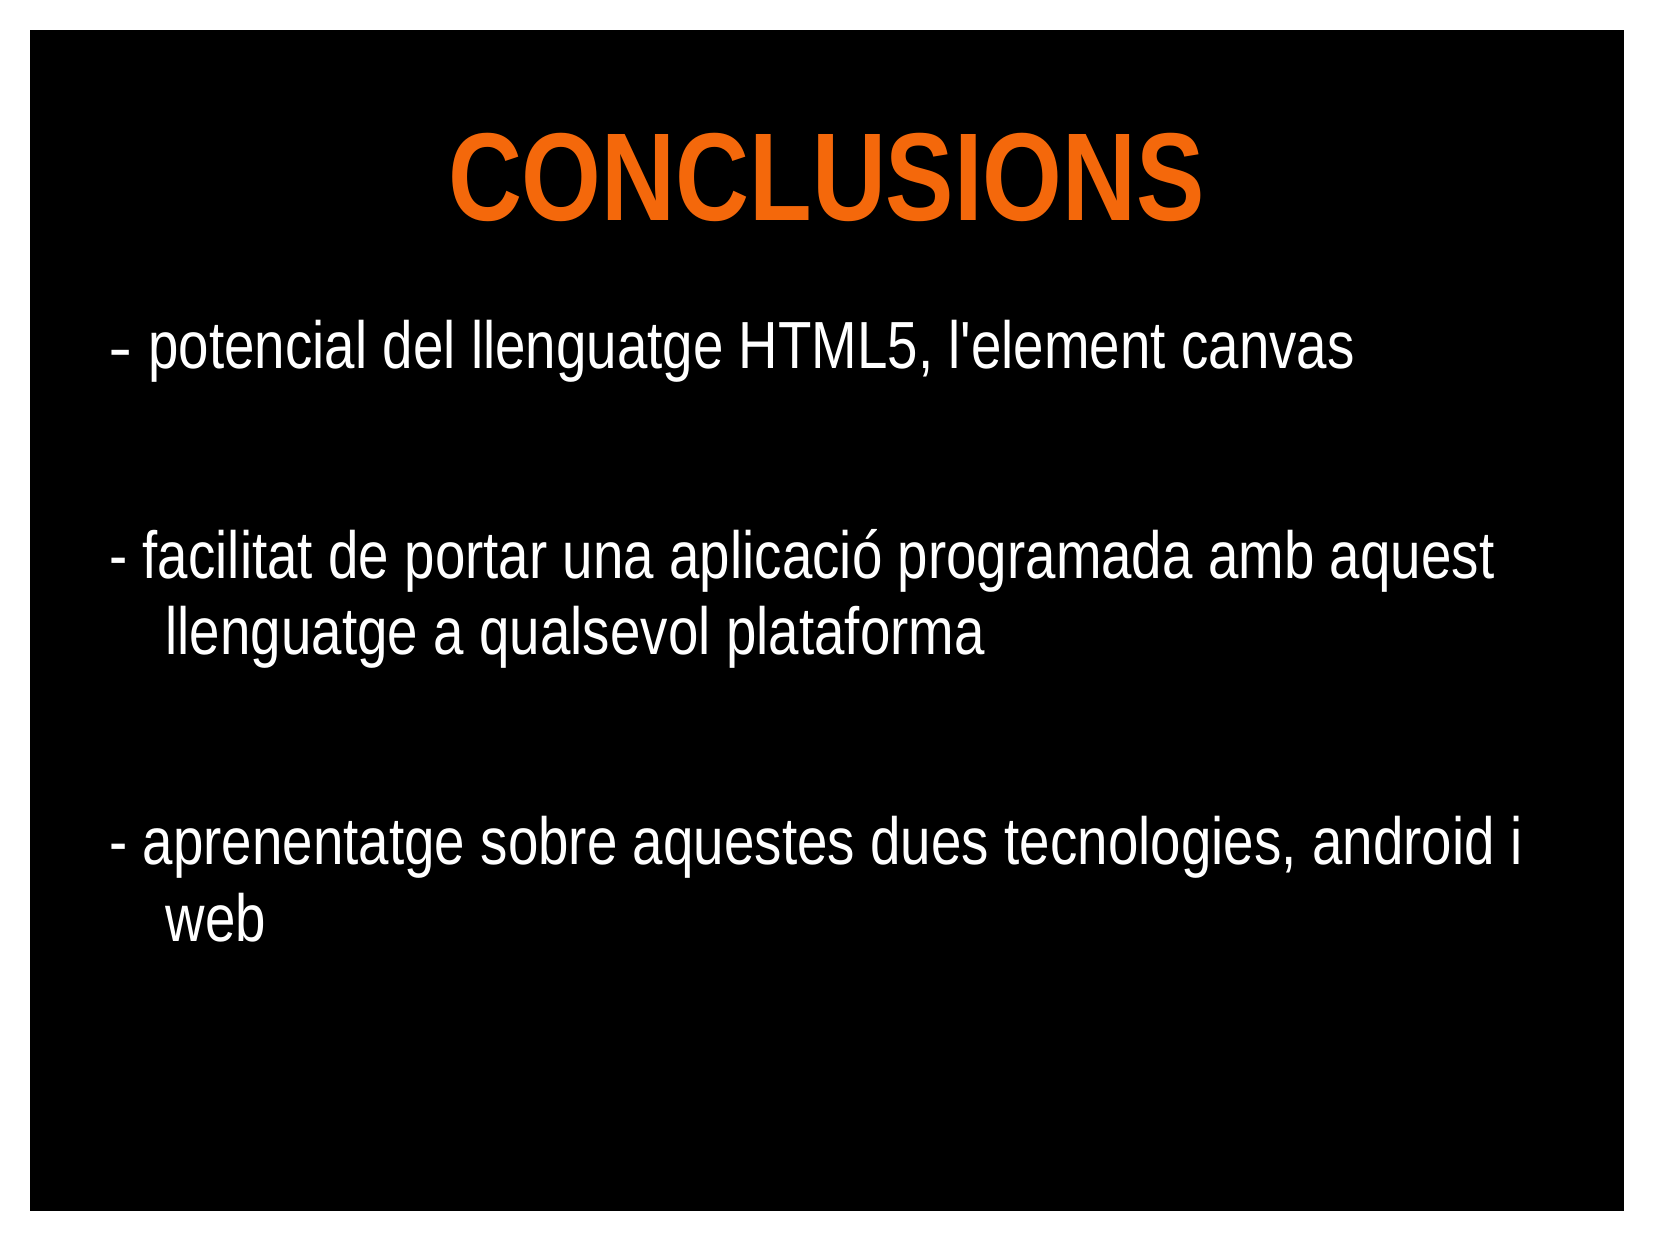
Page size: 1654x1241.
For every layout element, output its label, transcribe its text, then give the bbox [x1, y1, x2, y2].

title CONCLUSIONS [109, 76, 1545, 274]
list - potencial del llenguatge HTML5, l'element canvas - facilitat de portar una aplicació programada amb aquest llenguatge a qualsevol plataforma - aprenentatge sobre aquestes dues tecnologies, android i web [109, 305, 1545, 1086]
